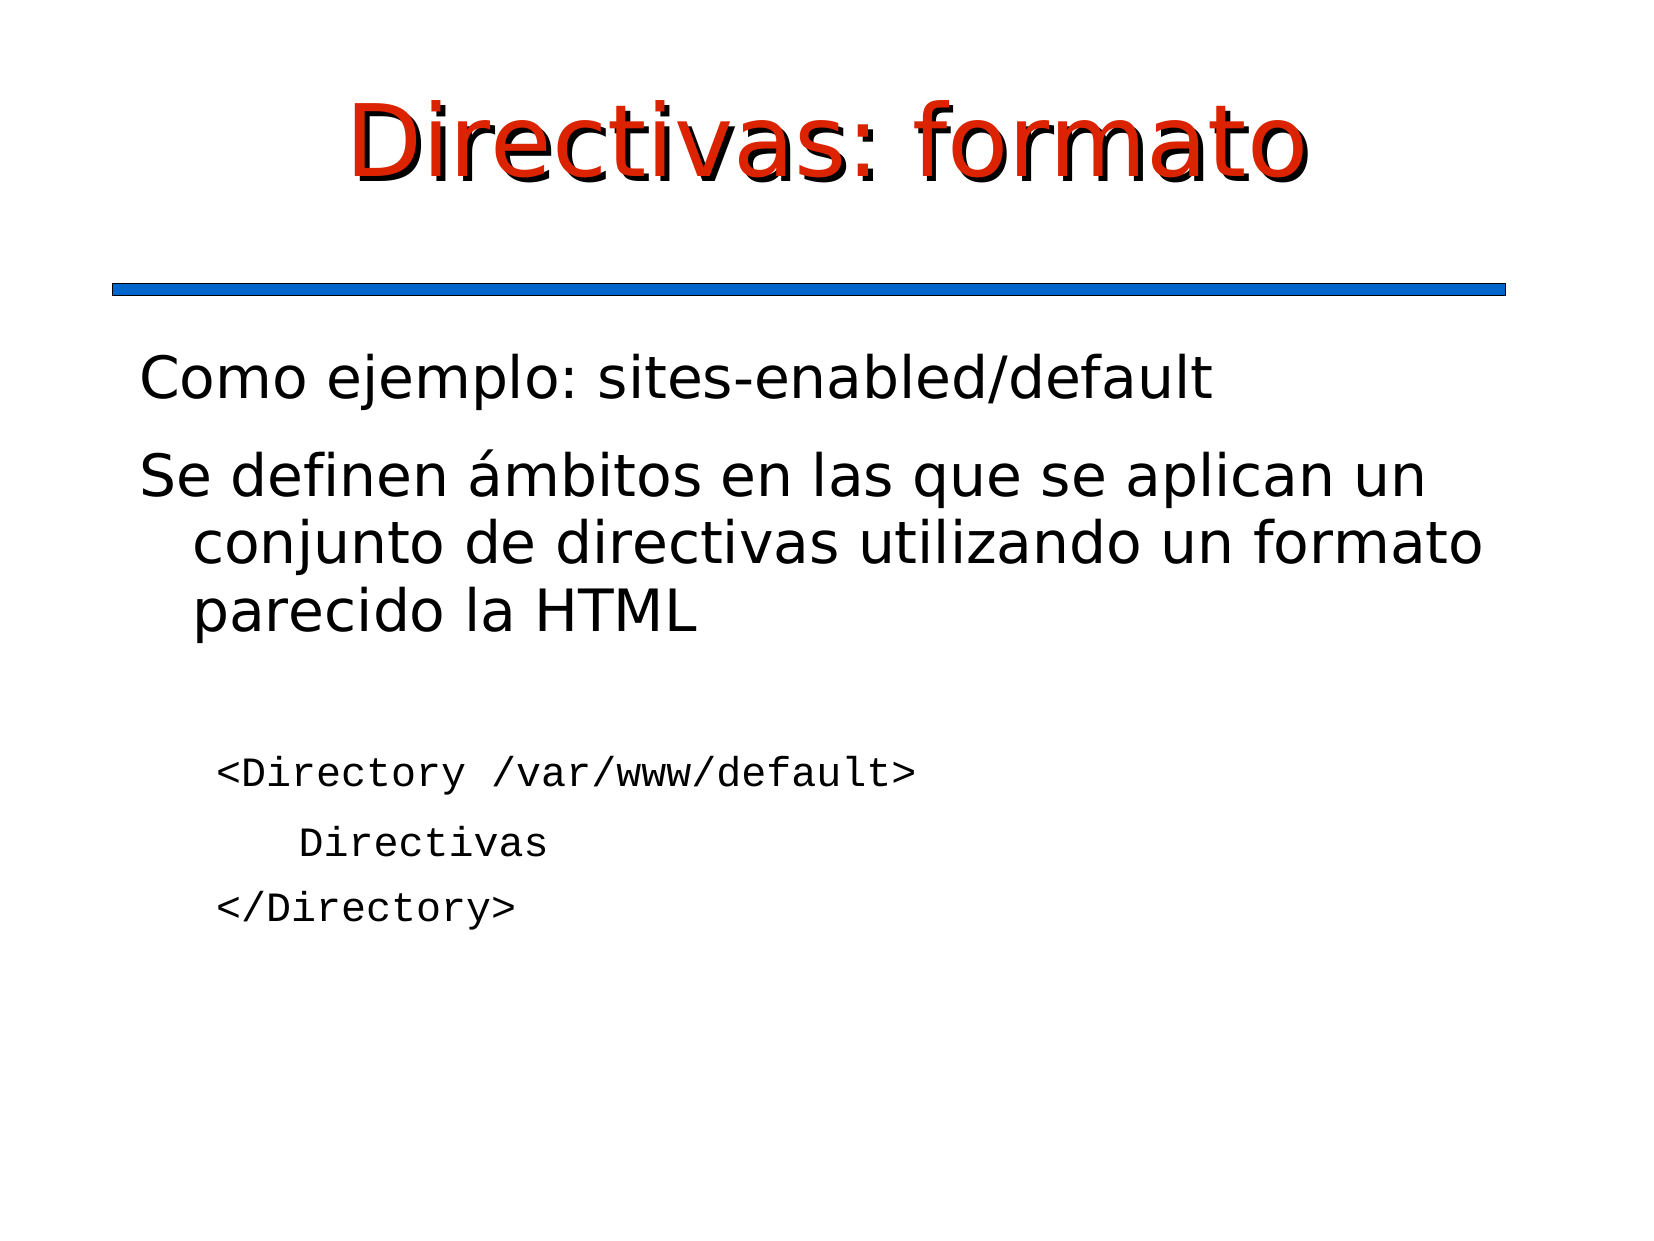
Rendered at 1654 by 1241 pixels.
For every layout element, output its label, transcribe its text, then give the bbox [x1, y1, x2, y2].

list Como ejemplo: sites-enabled/default Se definen ámbitos en las que se aplican un conjunto de directivas utilizando un formato parecido la HTML <Directory /var/www/default> Directivas </Directory> [121, 344, 1534, 1127]
title Directivas: formato [121, 37, 1534, 246]
